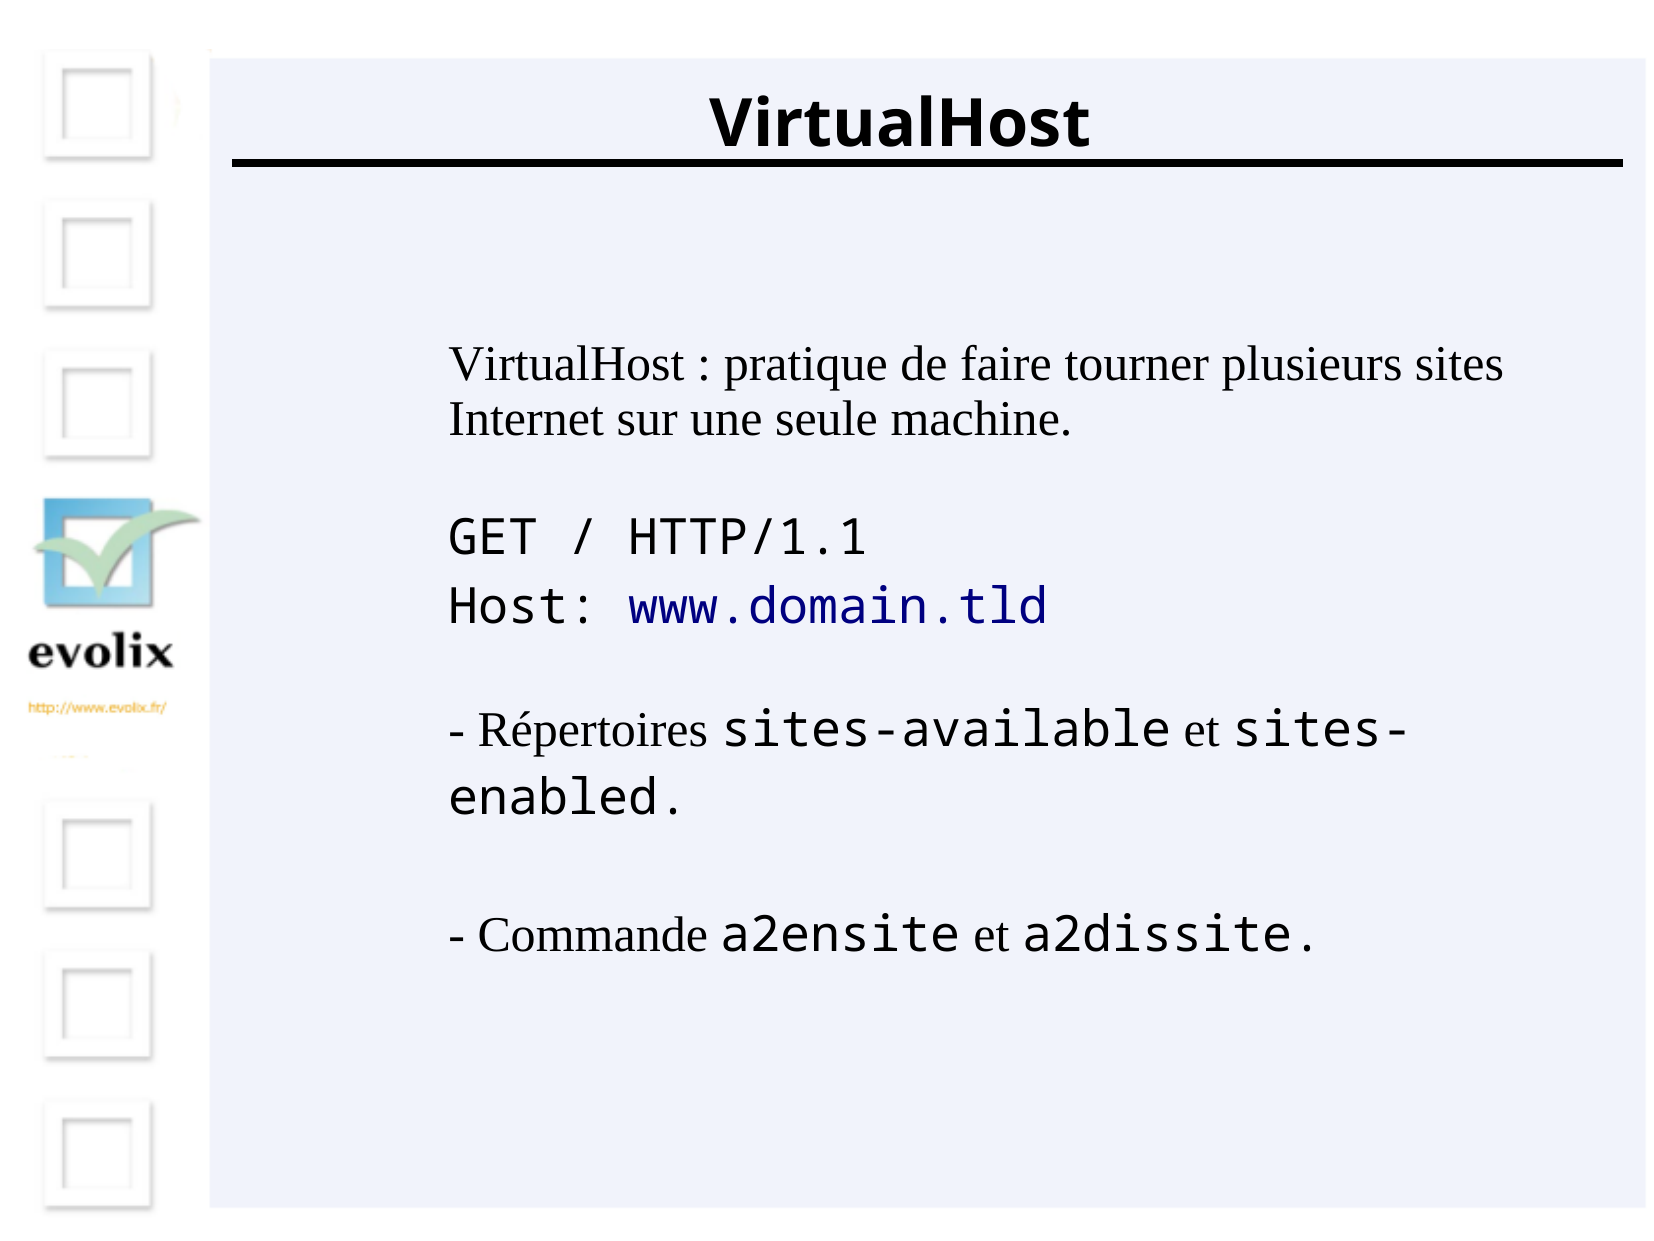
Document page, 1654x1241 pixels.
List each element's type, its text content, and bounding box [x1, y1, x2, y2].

title VirtualHost [413, 16, 1388, 225]
picture [0, 49, 1654, 1218]
subtitle VirtualHost : pratique de faire tourner plusieurs sites Internet sur une seule machine. GET / HTTP/1.1 Host: www.domain.tld - Répertoires sites-available et sites-enabled. - Commande a2ensite et a2dissite. [373, 281, 1615, 1186]
